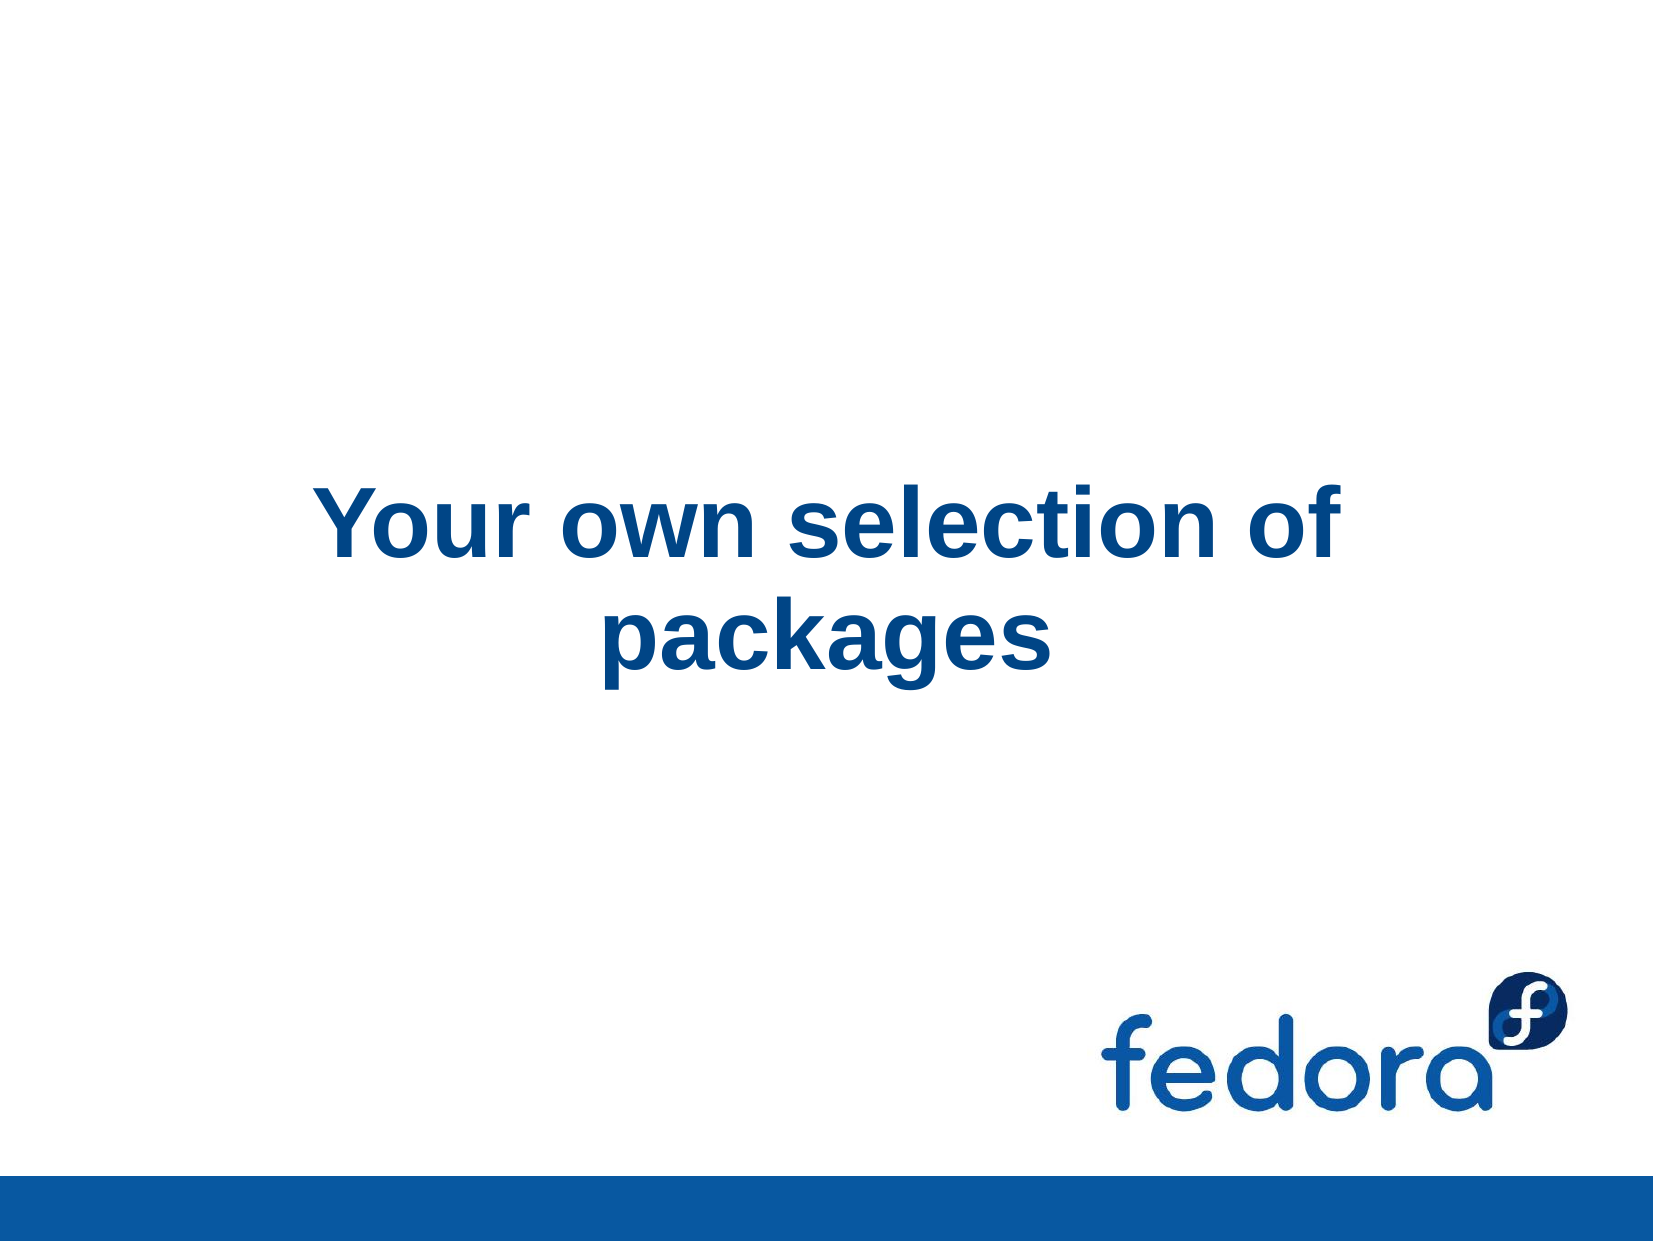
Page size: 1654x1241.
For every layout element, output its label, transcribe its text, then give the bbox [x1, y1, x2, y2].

picture [1087, 959, 1576, 1125]
picture [0, 1176, 1653, 1241]
title Your own selection of packages [82, 49, 1571, 1109]
